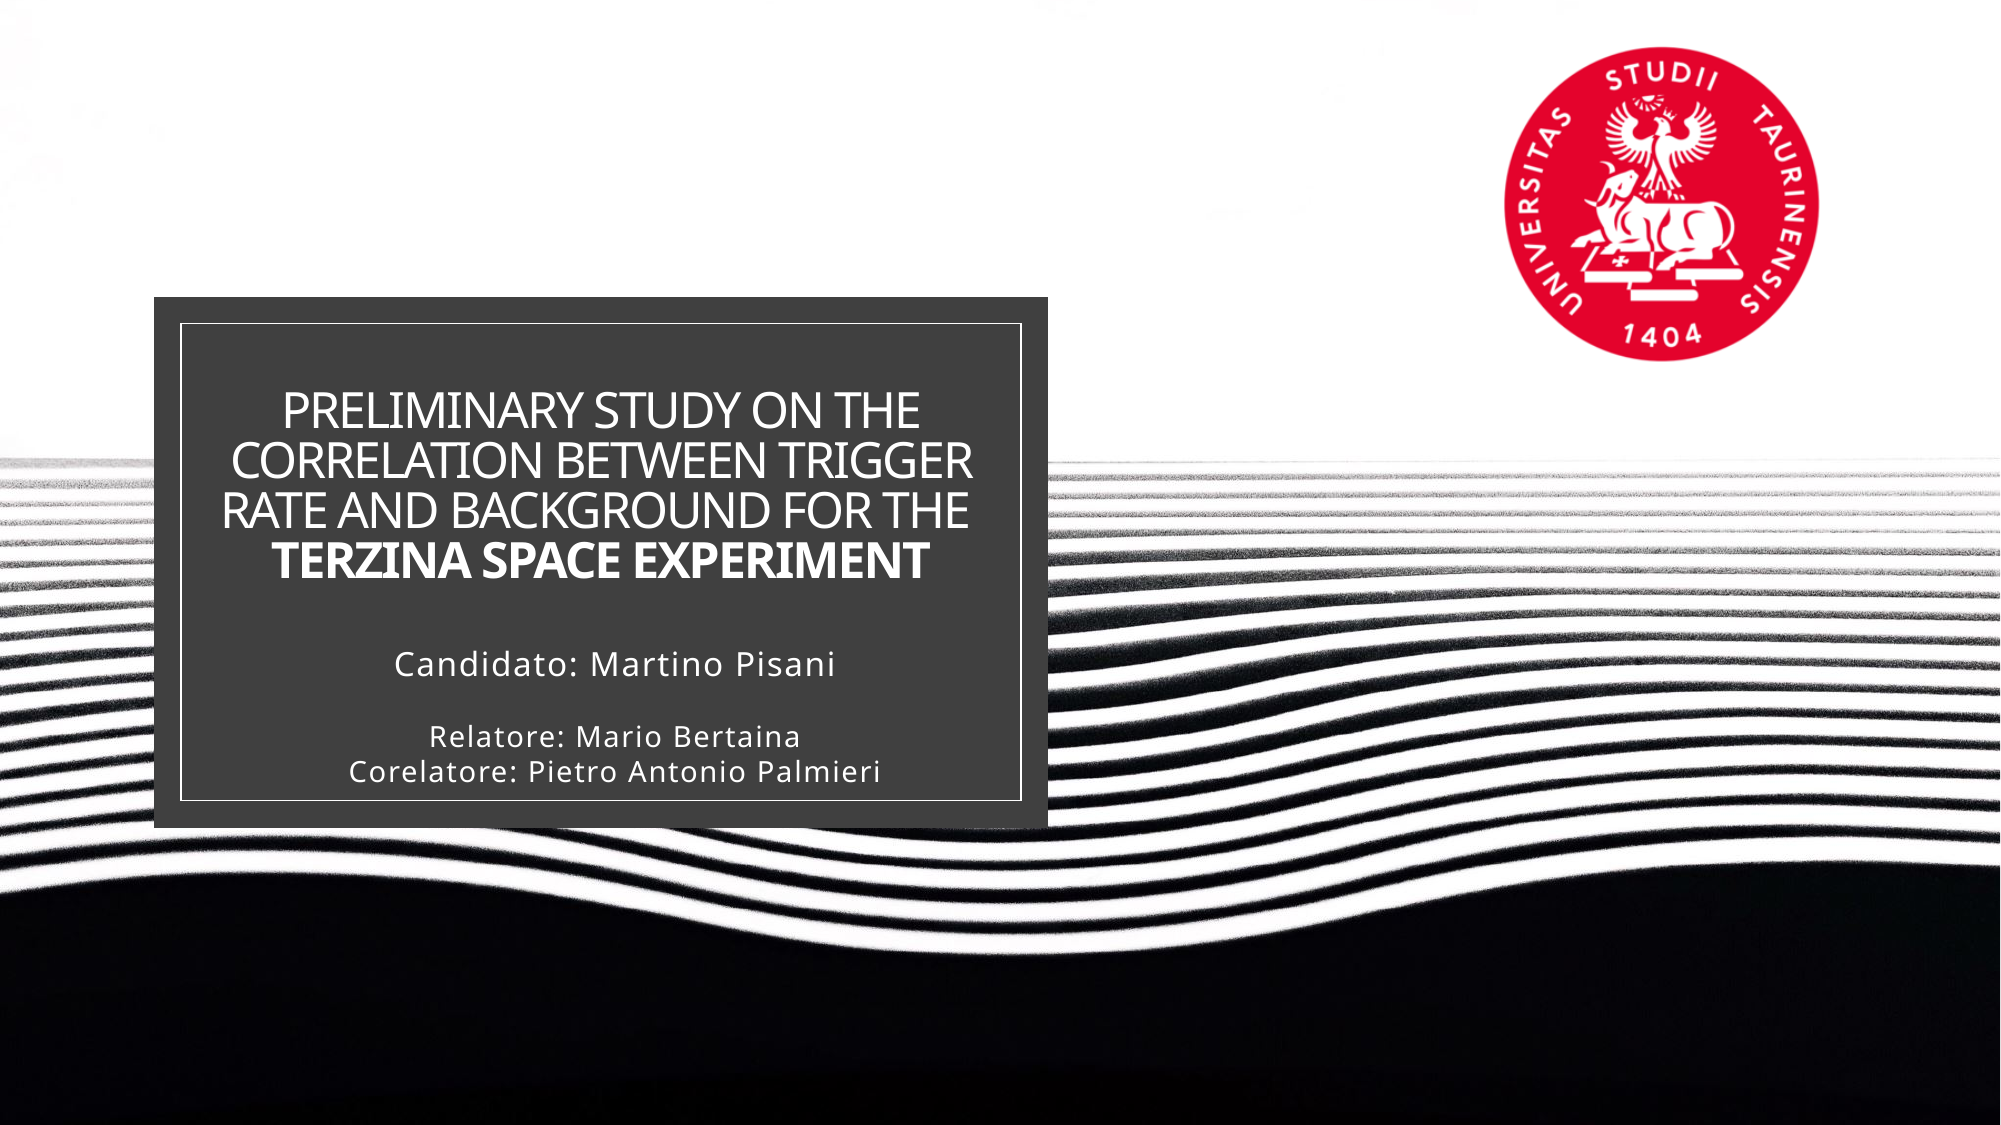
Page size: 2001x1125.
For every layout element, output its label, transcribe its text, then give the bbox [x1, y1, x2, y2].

text_box [154, 297, 1048, 828]
picture [0, 0, 2000, 1125]
subtitle Candidato: Martino Pisani Relatore: Mario Bertaina Corelatore: Pietro Antonio Palmieri [209, 635, 1022, 784]
title Preliminary study on the correlation between trigger rate and background for the terzina space experiment [181, 323, 1022, 654]
